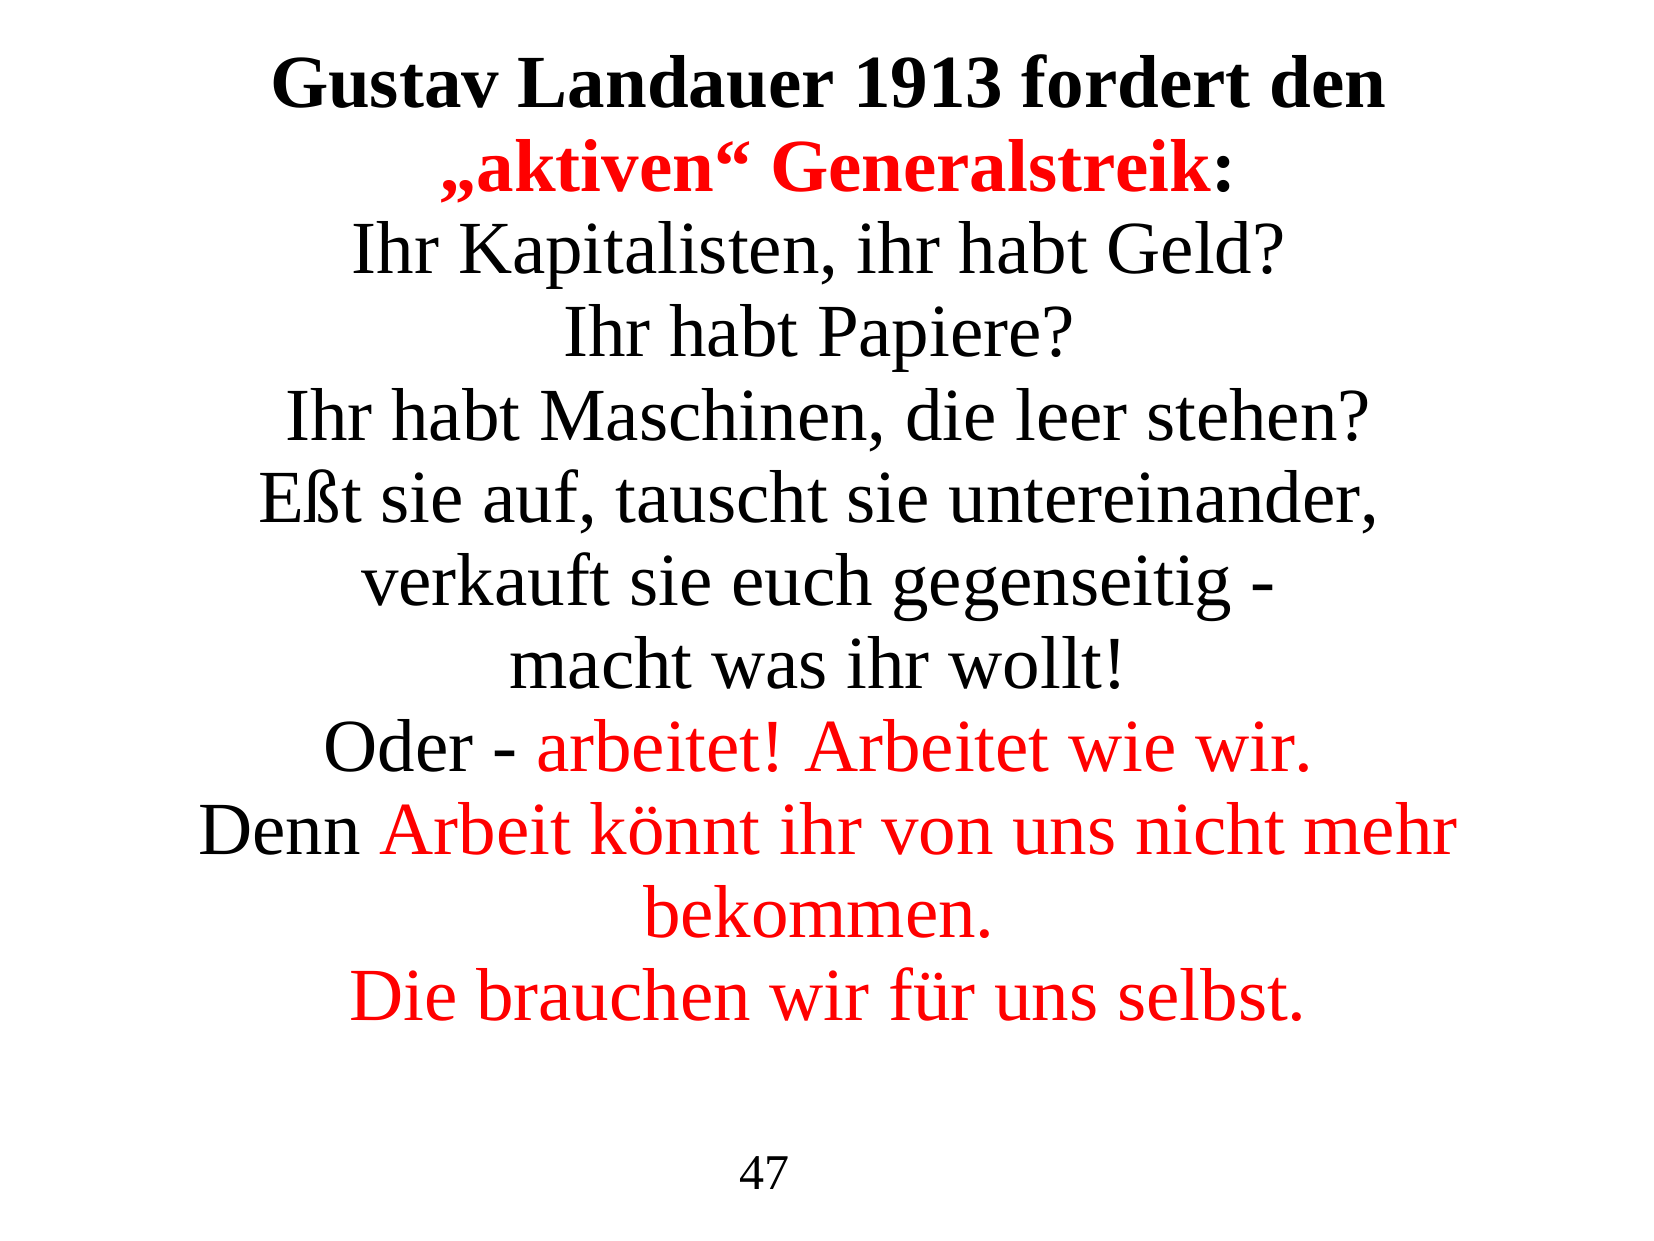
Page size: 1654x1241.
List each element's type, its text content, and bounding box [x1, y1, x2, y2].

text_box <Nummer> [739, 1144, 975, 1206]
text_box Gustav Landauer 1913 fordert den „aktiven“ Generalstreik: Ihr Kapitalisten, ihr habt Geld? Ihr habt Papiere? Ihr habt Maschinen, die leer stehen? Eßt sie auf, tauscht sie untereinander, verkauft sie euch gegenseitig - macht was ihr wollt! Oder - arbeitet! Arbeitet wie wir. Denn Arbeit könnt ihr von uns nicht mehr bekommen. Die brauchen wir für uns selbst. [38, 41, 1619, 1164]
